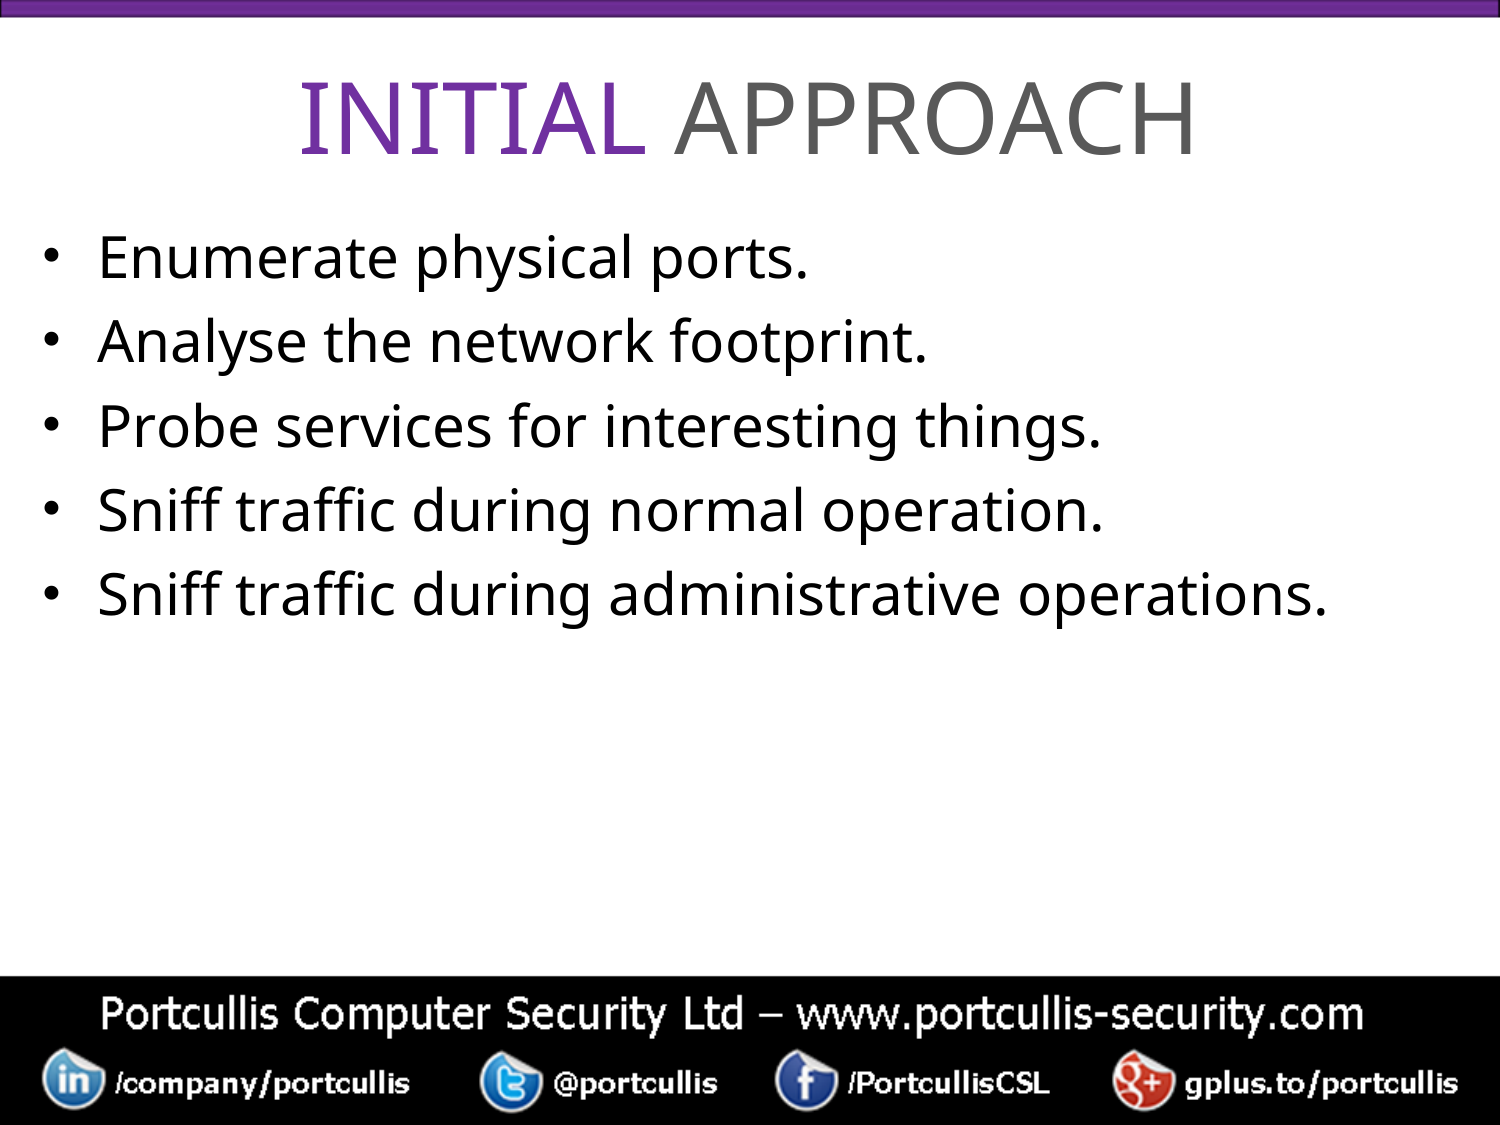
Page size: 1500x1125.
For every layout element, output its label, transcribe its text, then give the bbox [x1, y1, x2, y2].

picture [0, 202, 1500, 1125]
title INITIAL APPROACH [0, 42, 1500, 202]
list Enumerate physical ports. Analyse the network footprint. Probe services for interesting things. Sniff traffic during normal operation. Sniff traffic during administrative operations. [41, 219, 1428, 965]
picture [0, 0, 1500, 42]
